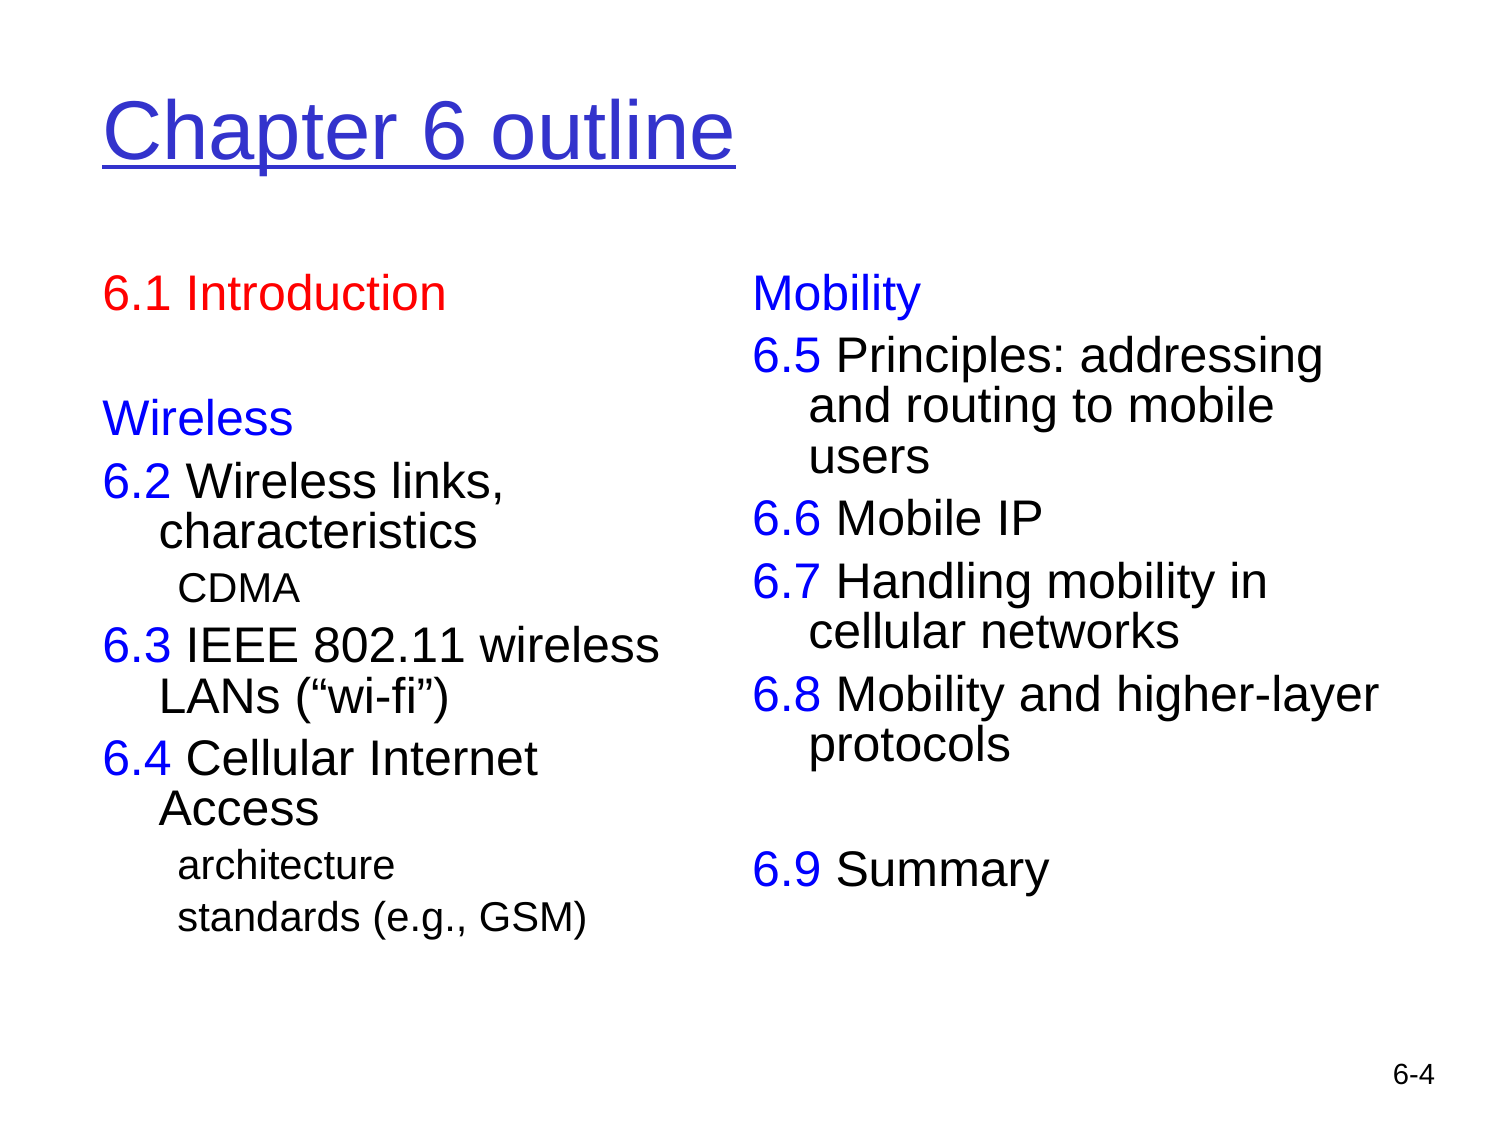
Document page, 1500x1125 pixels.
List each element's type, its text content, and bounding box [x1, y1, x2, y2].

title Chapter 6 outline [87, 37, 1363, 225]
list Mobility 6.5 Principles: addressing and routing to mobile users 6.6 Mobile IP 6.7 Handling mobility in cellular networks 6.8 Mobility and higher-layer protocols 6.9 Summary [737, 262, 1403, 1026]
list 6.1 Introduction Wireless 6.2 Wireless links, characteristics CDMA 6.3 IEEE 802.11 wireless LANs (“wi-fi”) 6.4 Cellular Internet Access architecture standards (e.g., GSM) [87, 262, 713, 1026]
